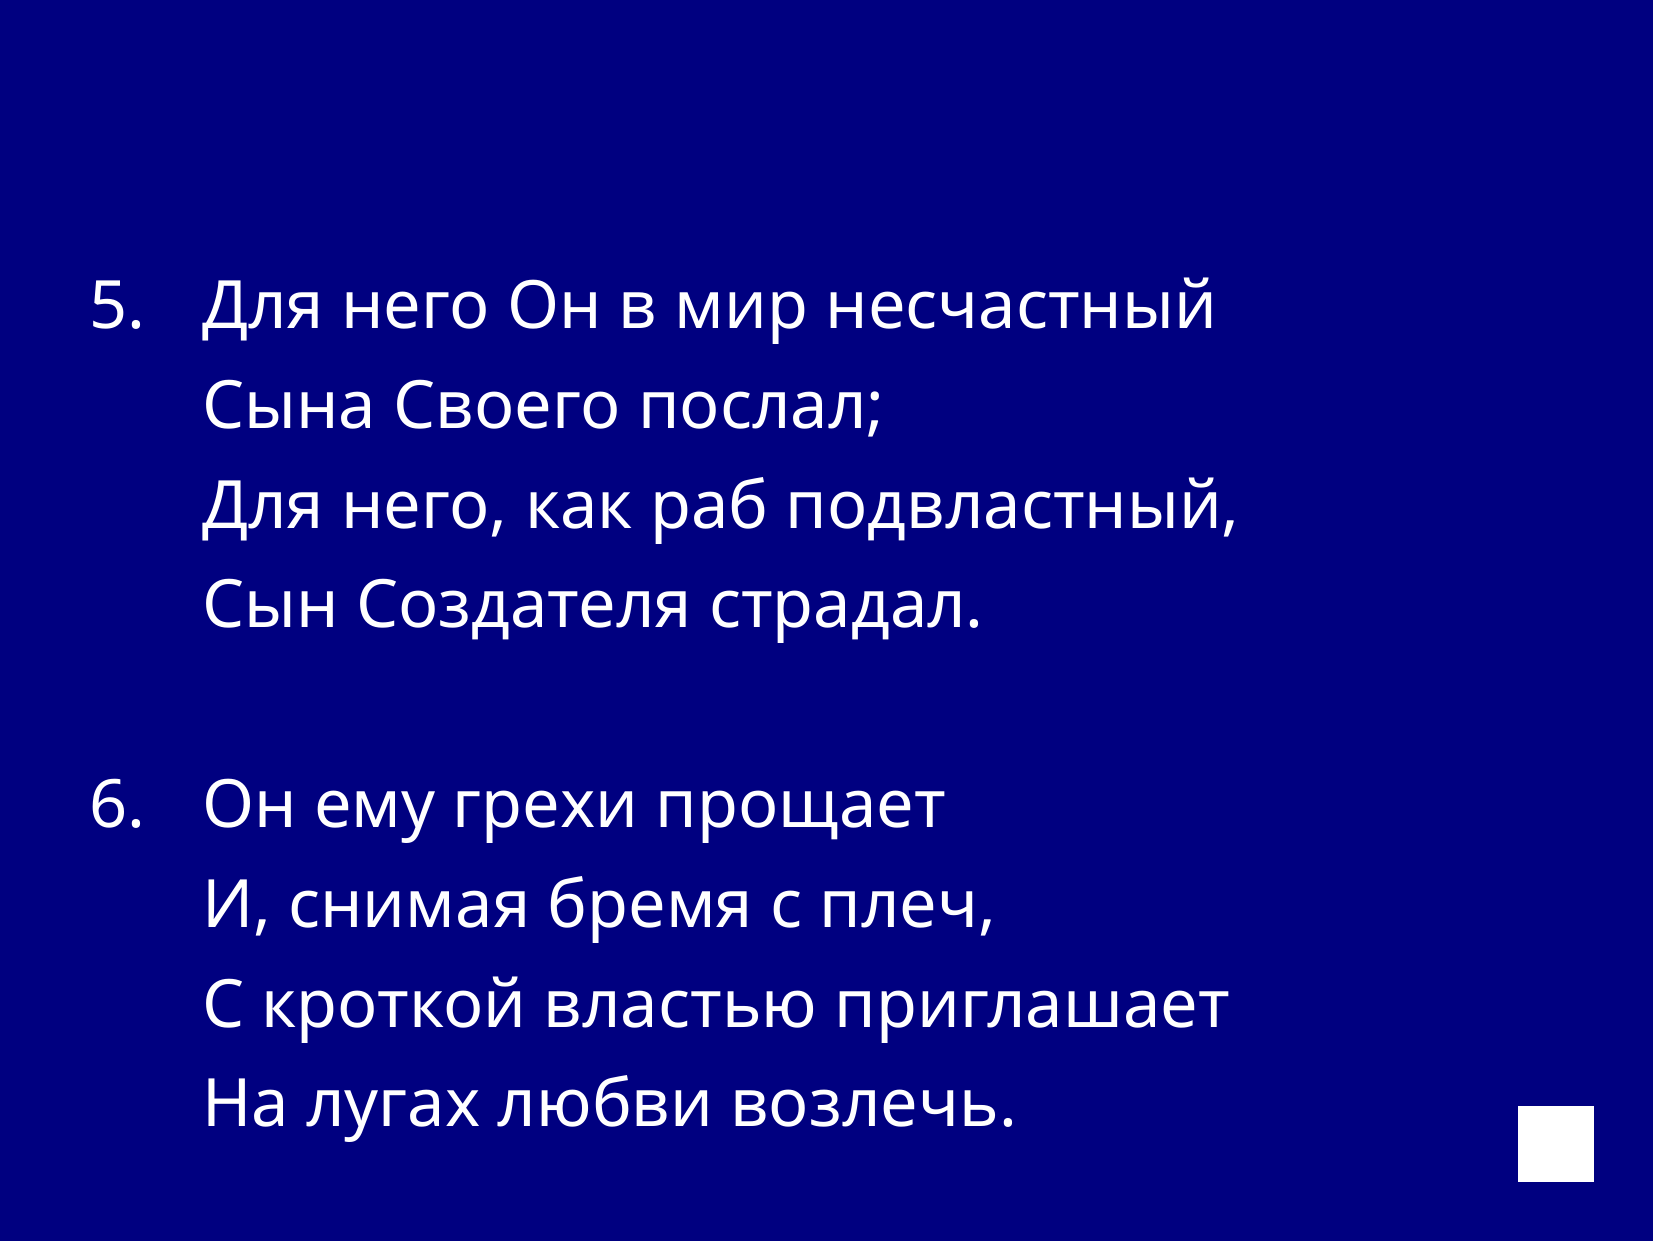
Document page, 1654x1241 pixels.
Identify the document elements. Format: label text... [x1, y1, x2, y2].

text_box 5. Для него Он в мир несчастный Сына Своего послал; Для него, как раб подвластный, Сын Создателя страдал. 6. Он ему грехи прощает И, снимая бремя с плеч, С кроткой властью приглашает На лугах любви возлечь. [75, 150, 1576, 1163]
text_box [1518, 1106, 1594, 1182]
